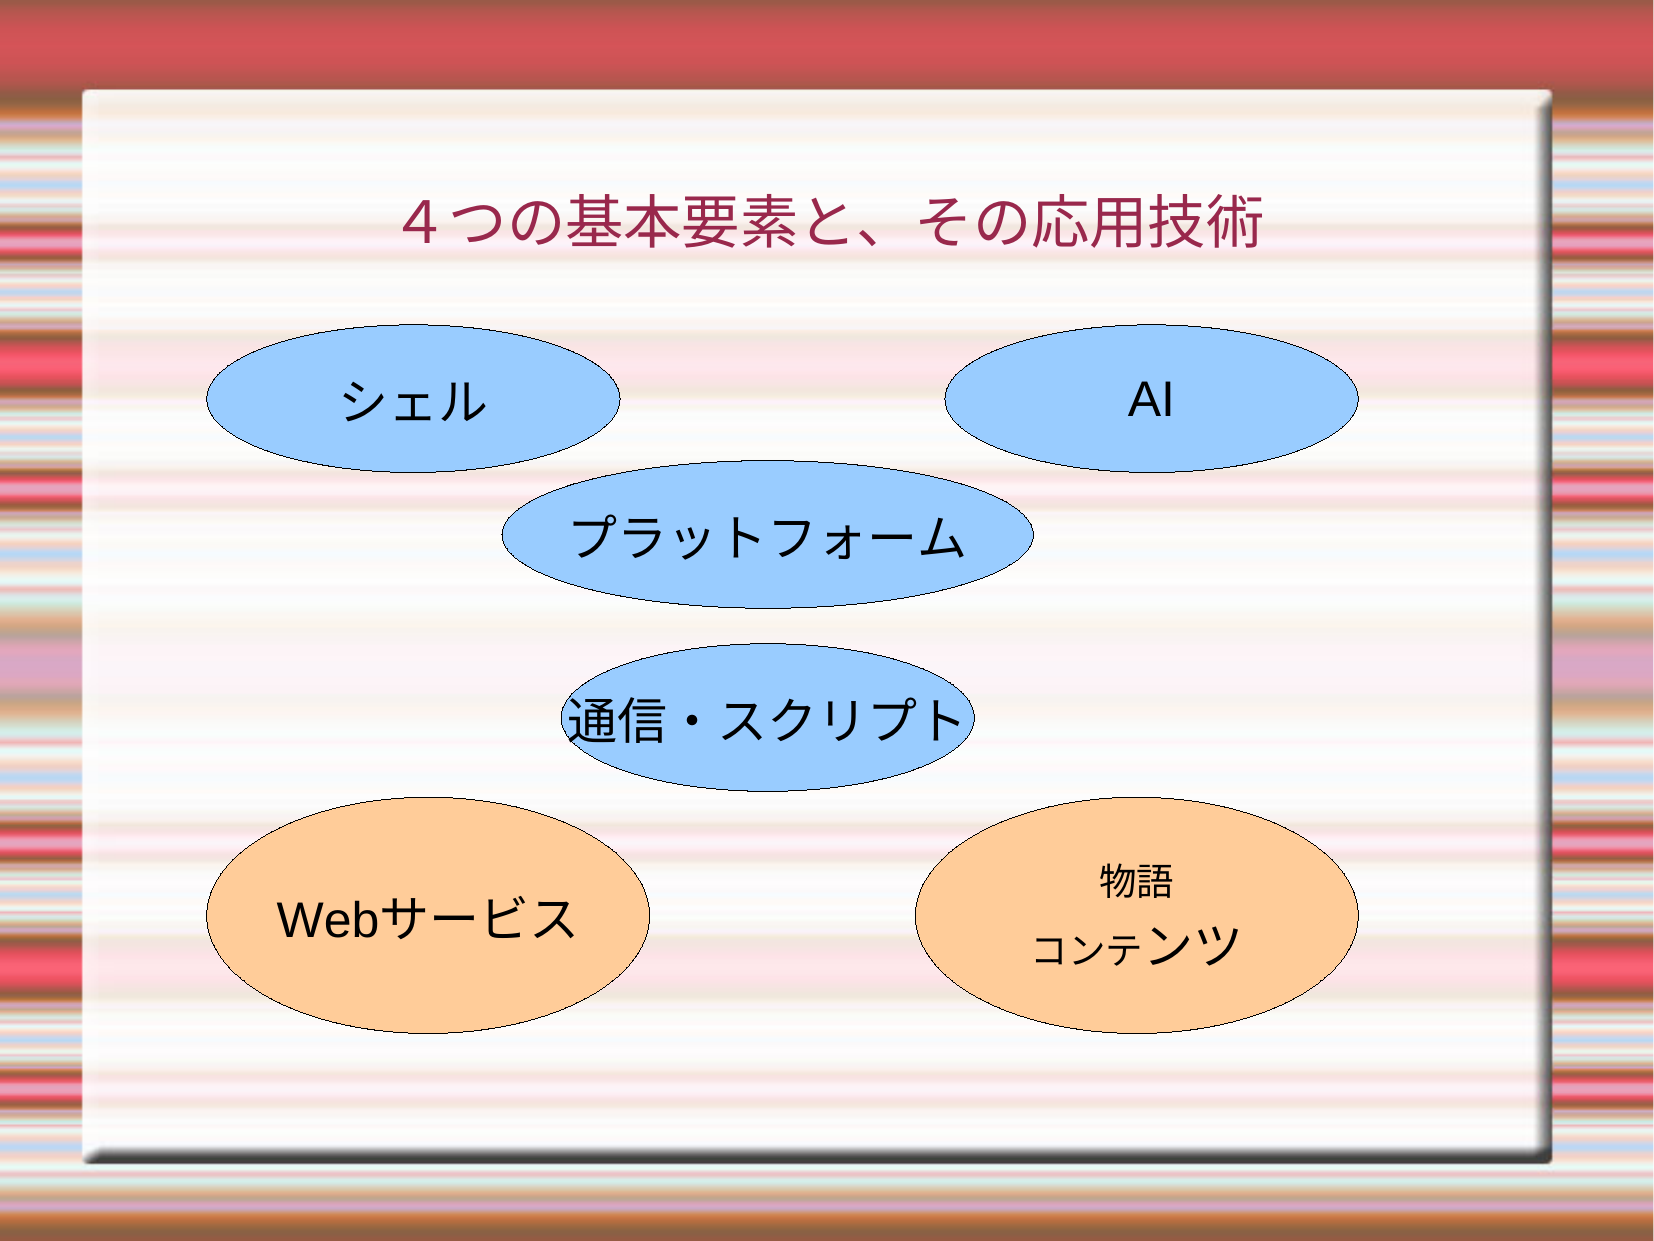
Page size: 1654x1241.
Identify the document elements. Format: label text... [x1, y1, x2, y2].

text_box Webサービス [206, 797, 650, 1034]
text_box シェル [206, 324, 621, 473]
text_box AI [944, 324, 1359, 473]
text_box 通信・スクリプト [561, 643, 975, 792]
text_box 物語 コンテンツ [915, 797, 1359, 1034]
picture [0, 0, 1654, 1241]
text_box プラットフォーム [501, 460, 1034, 609]
title ４つの基本要素と、その応用技術 [121, 114, 1534, 322]
